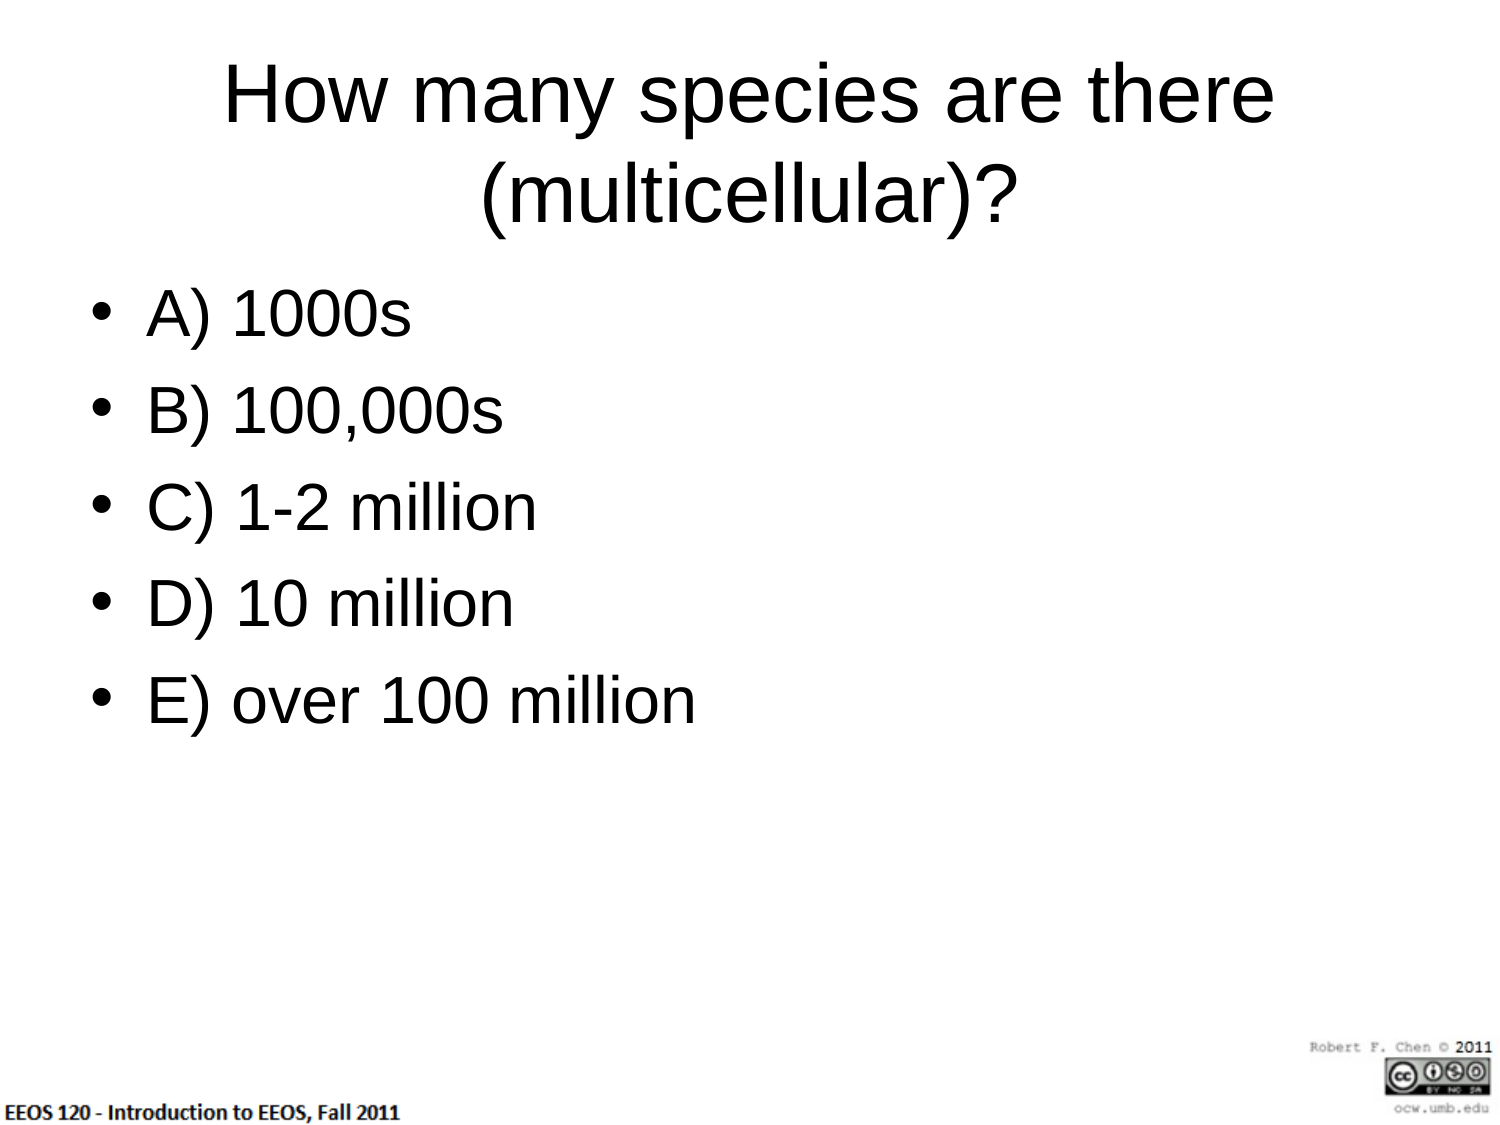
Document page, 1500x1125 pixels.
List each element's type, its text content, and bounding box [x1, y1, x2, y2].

list A) 1000s B) 100,000s C) 1-2 million D) 10 million E) over 100 million [75, 262, 1426, 1006]
title How many species are there (multicellular)? [75, 31, 1426, 247]
picture [1304, 1034, 1500, 1125]
picture [0, 1094, 405, 1125]
